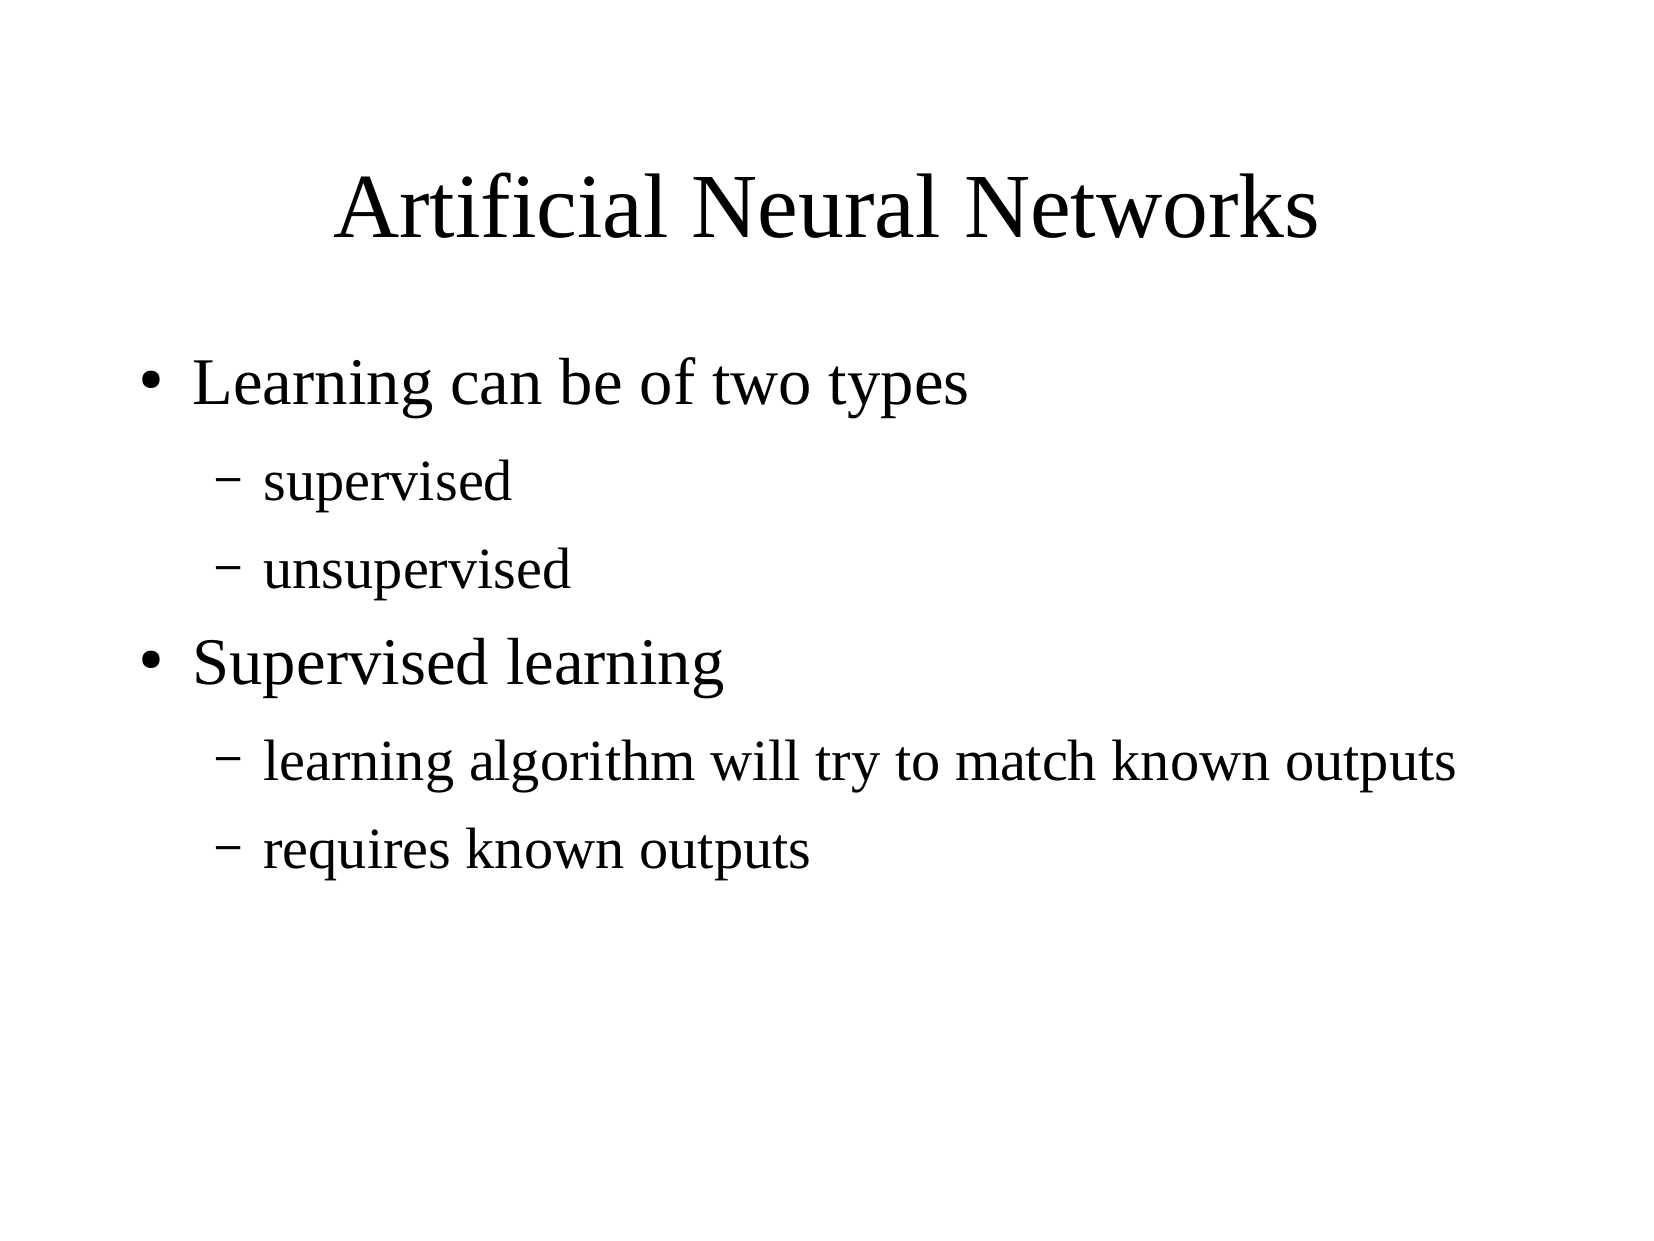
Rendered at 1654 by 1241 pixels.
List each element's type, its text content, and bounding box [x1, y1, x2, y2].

title Artificial Neural Networks [121, 102, 1534, 311]
list Learning can be of two types supervised unsupervised Supervised learning learning algorithm will try to match known outputs requires known outputs [121, 344, 1534, 1127]
